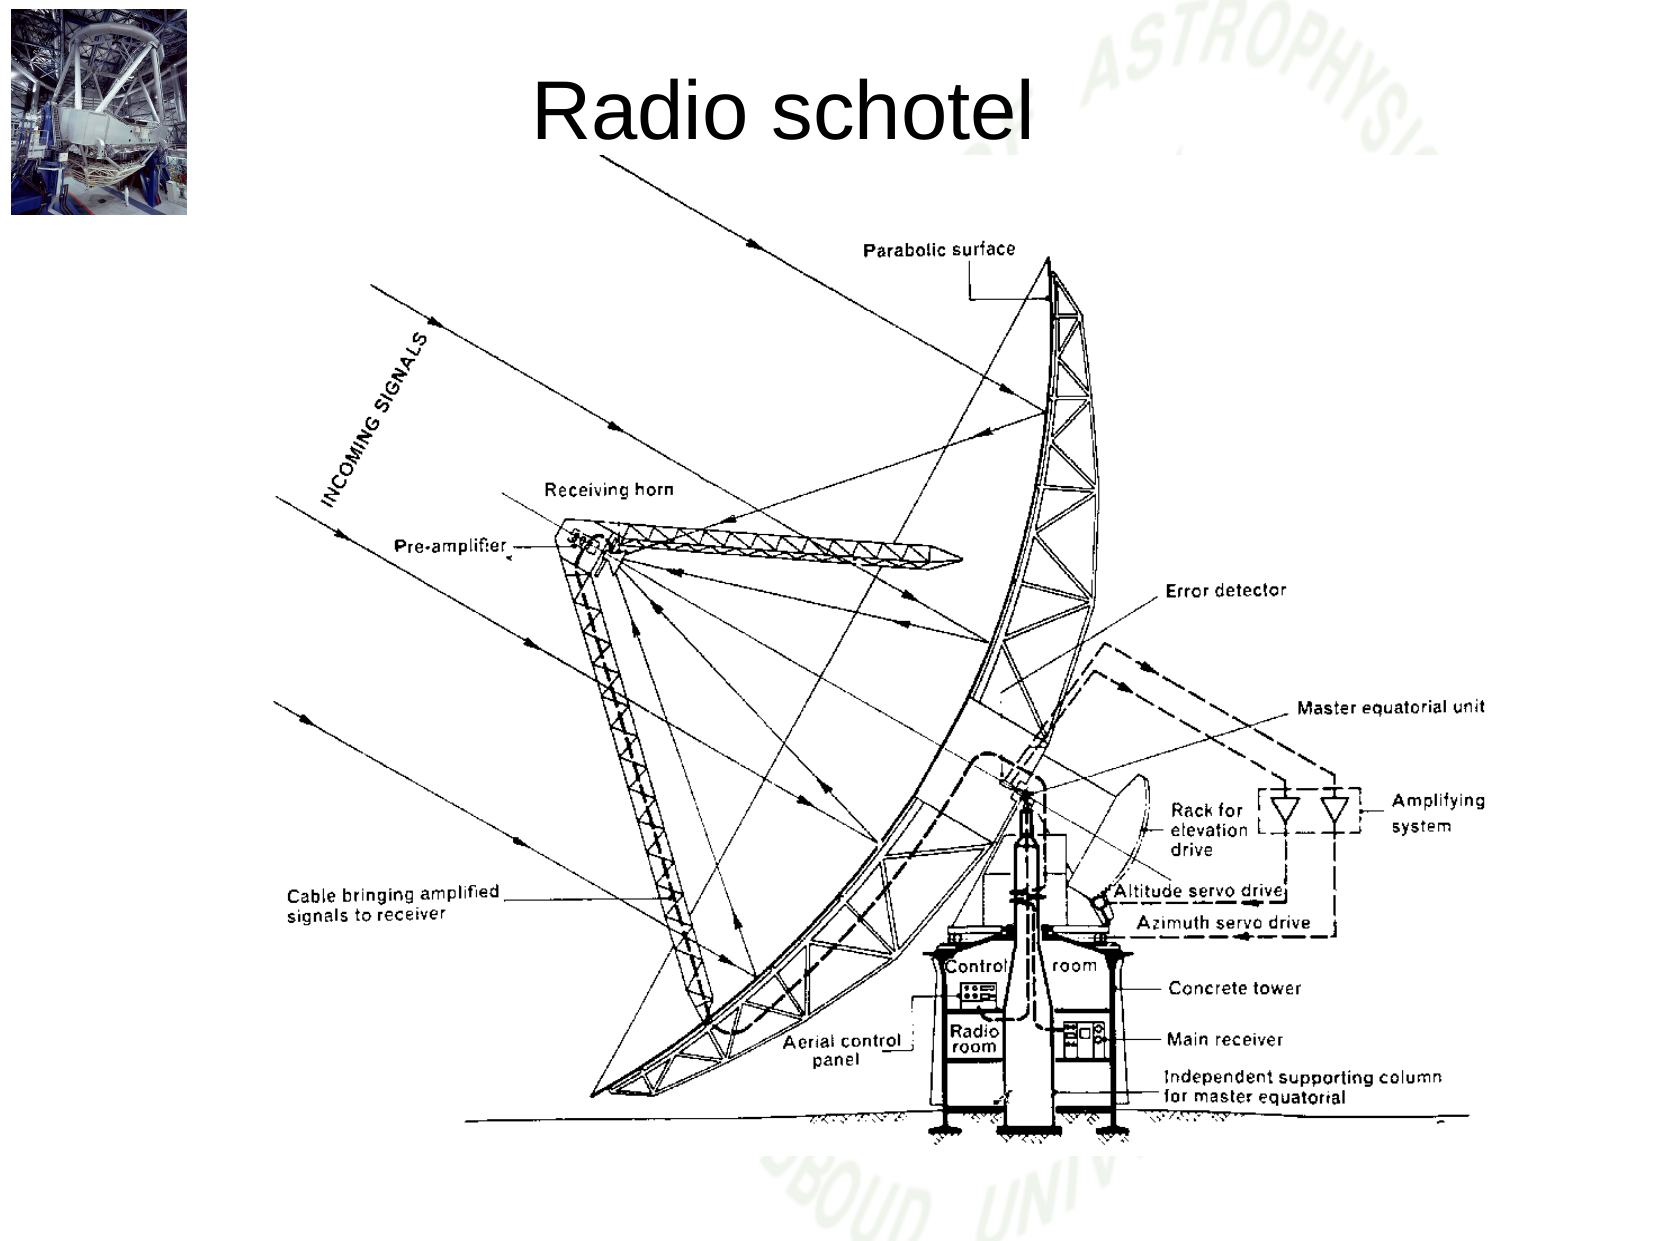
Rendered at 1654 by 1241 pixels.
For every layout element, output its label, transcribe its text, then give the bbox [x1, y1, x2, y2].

picture [0, 0, 1654, 1241]
text_box Radio schotel [516, 57, 1074, 155]
